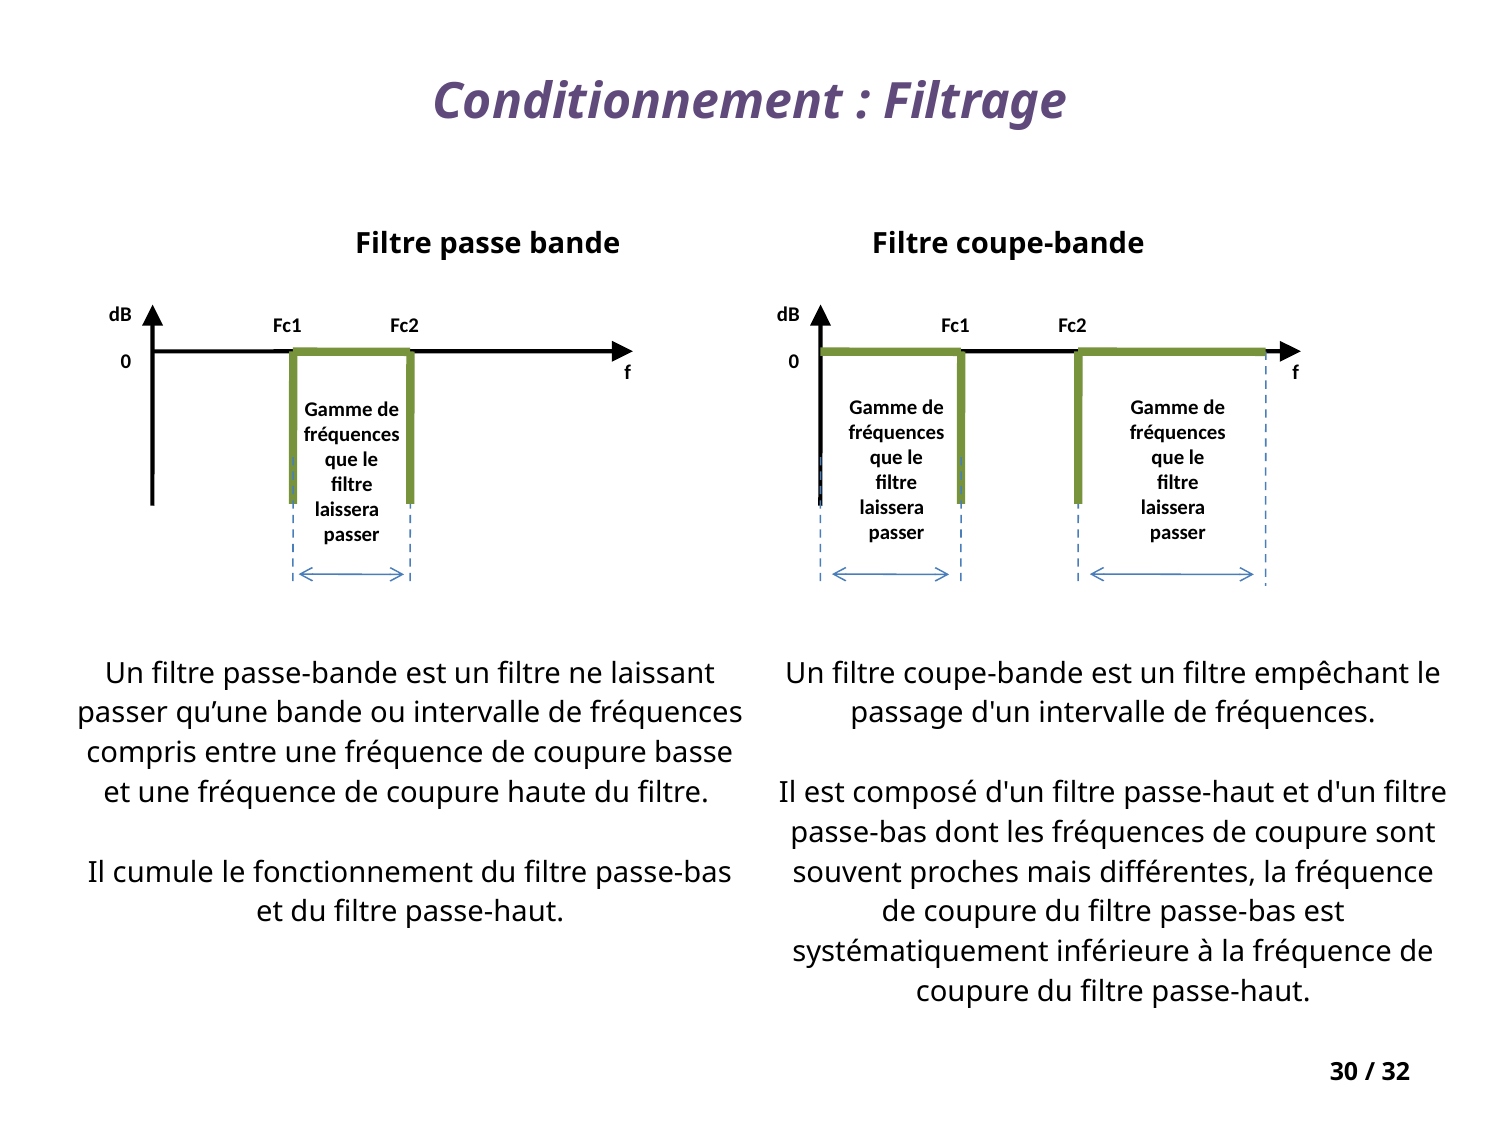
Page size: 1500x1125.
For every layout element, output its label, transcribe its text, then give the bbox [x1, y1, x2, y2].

list Filtre passe bande Filtre coupe-bande [46, 175, 1454, 1079]
text_box dB [94, 292, 147, 333]
text_box Fc1 [926, 304, 985, 345]
text_box Gamme de fréquences que le filtre laissera passer [832, 386, 961, 552]
text_box Gamme de fréquences que le filtre laissera passer [287, 387, 417, 553]
text_box Fc2 [375, 304, 434, 345]
slide_number <numéro> / 32 [1074, 1042, 1425, 1103]
text_box Gamme de fréquences que le filtre laissera passer [1113, 386, 1243, 552]
text_box f [1277, 351, 1314, 392]
text_box f [609, 351, 646, 392]
table_header Un filtre passe-bande est un filtre ne laissant passer qu’une bande ou intervalle de fréquences compris entre une fréquence de coupure basse et une fréquence de coupure haute du filtre. Il cumule le fonctionnement du filtre passe-bas et du filtre passe-haut. [59, 645, 761, 1015]
table_header Un filtre coupe-bande est un filtre empêchant le passage d'un intervalle de fréquences. Il est composé d'un filtre passe-haut et d'un filtre passe-bas dont les fréquences de coupure sont souvent proches mais différentes, la fréquence de coupure du filtre passe-bas est systématiquement inférieure à la fréquence de coupure du filtre passe-haut. [763, 645, 1464, 1015]
text_box 0 [105, 339, 147, 380]
title Conditionnement : Filtrage [75, 45, 1425, 153]
text_box dB [762, 292, 815, 333]
text_box Fc1 [258, 304, 317, 345]
text_box 0 [773, 339, 815, 380]
text_box Fc2 [1043, 304, 1102, 345]
